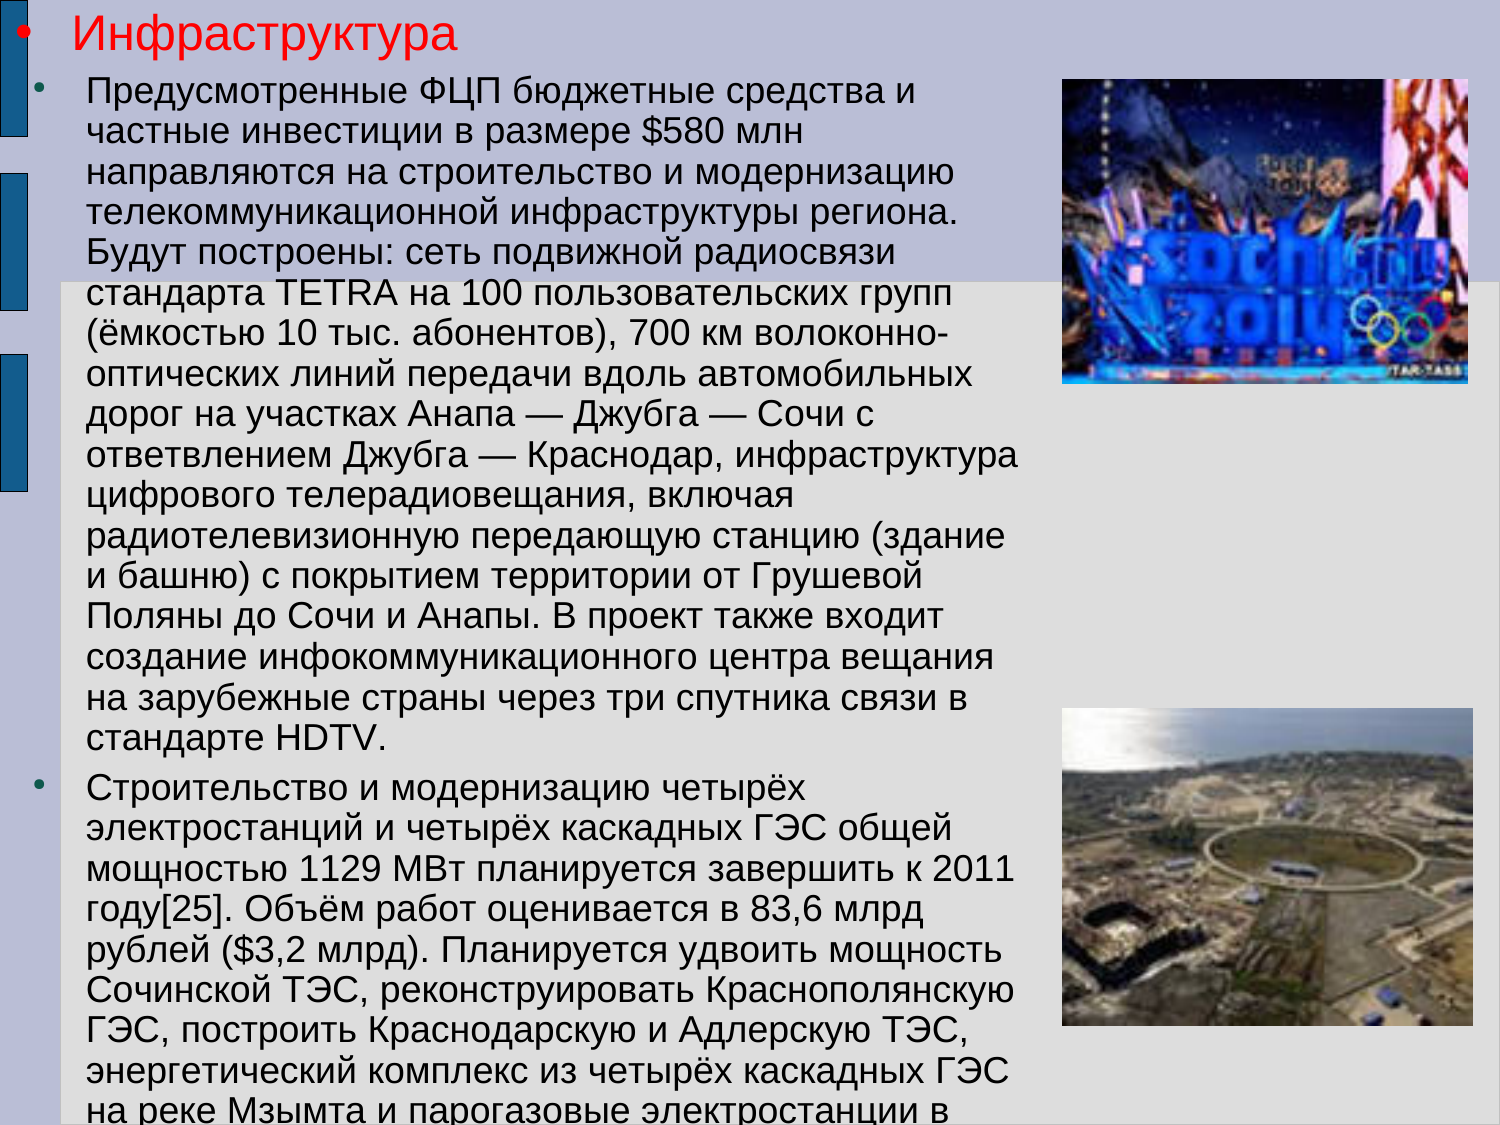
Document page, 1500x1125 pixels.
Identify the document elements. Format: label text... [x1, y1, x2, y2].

list Инфраструктура Предусмотренные ФЦП бюджетные средства и частные инвестиции в размере $580 млн направляются на строительство и модернизацию телекоммуникационной инфраструктуры региона. Будут построены: сеть подвижной радиосвязи стандарта TETRA на 100 пользовательских групп (ёмкостью 10 тыс. абонентов), 700 км волоконно-оптических линий передачи вдоль автомобильных дорог на участках Анапа — Джубга — Сочи с ответвлением Джубга — Краснодар, инфраструктура цифрового телерадиовещания, включая радиотелевизионную передающую станцию (здание и башню) с покрытием территории от Грушевой Поляны до Сочи и Анапы. В проект также входит создание инфокоммуникационного центра вещания на зарубежные страны через три спутника связи в стандарте HDTV. Строительство и модернизацию четырёх электростанций и четырёх каскадных ГЭС общей мощностью 1129 МВт планируется завершить к 2011 году[25]. Объём работ оценивается в 83,6 млрд рублей ($3,2 млрд). Планируется удвоить мощность Сочинской ТЭС, реконструировать Краснополянскую ГЭС, построить Краснодарскую и Адлерскую ТЭС, энергетический комплекс из четырёх каскадных ГЭС на реке Мзымта и парогазовые электростанции в районах соседних городов Туапсе и Новороссийск. [0, 0, 1043, 1125]
picture [1062, 708, 1473, 1026]
picture [1062, 79, 1468, 384]
